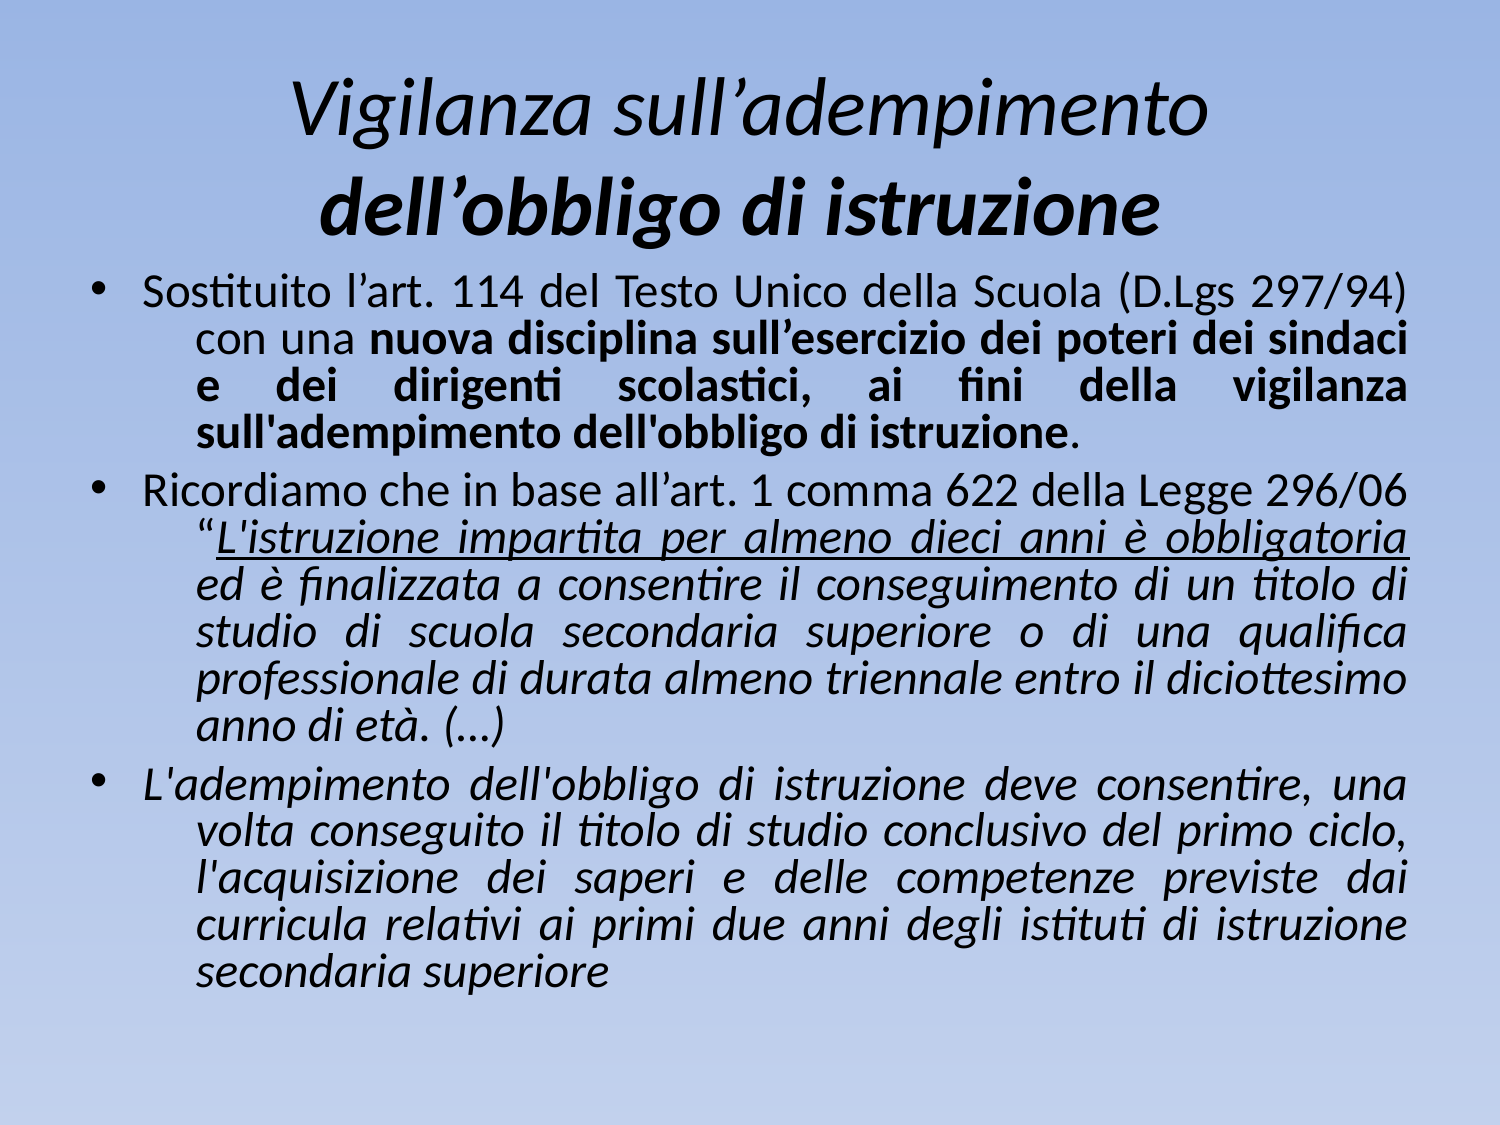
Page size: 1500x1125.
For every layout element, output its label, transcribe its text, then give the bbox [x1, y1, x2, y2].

list Sostituito l’art. 114 del Testo Unico della Scuola (D.Lgs 297/94) con una nuova disciplina sull’esercizio dei poteri dei sindaci e dei dirigenti scolastici, ai fini della vigilanza sull'adempimento dell'obbligo di istruzione. Ricordiamo che in base all’art. 1 comma 622 della Legge 296/06 “L'istruzione impartita per almeno dieci anni è obbligatoria ed è finalizzata a consentire il conseguimento di un titolo di studio di scuola secondaria superiore o di una qualifica professionale di durata almeno triennale entro il diciottesimo anno di età. (…) L'adempimento dell'obbligo di istruzione deve consentire, una volta conseguito il titolo di studio conclusivo del primo ciclo, l'acquisizione dei saperi e delle competenze previste dai curricula relativi ai primi due anni degli istituti di istruzione secondaria superiore [75, 262, 1426, 1005]
title Vigilanza sull’adempimento dell’obbligo di istruzione [75, 45, 1426, 233]
